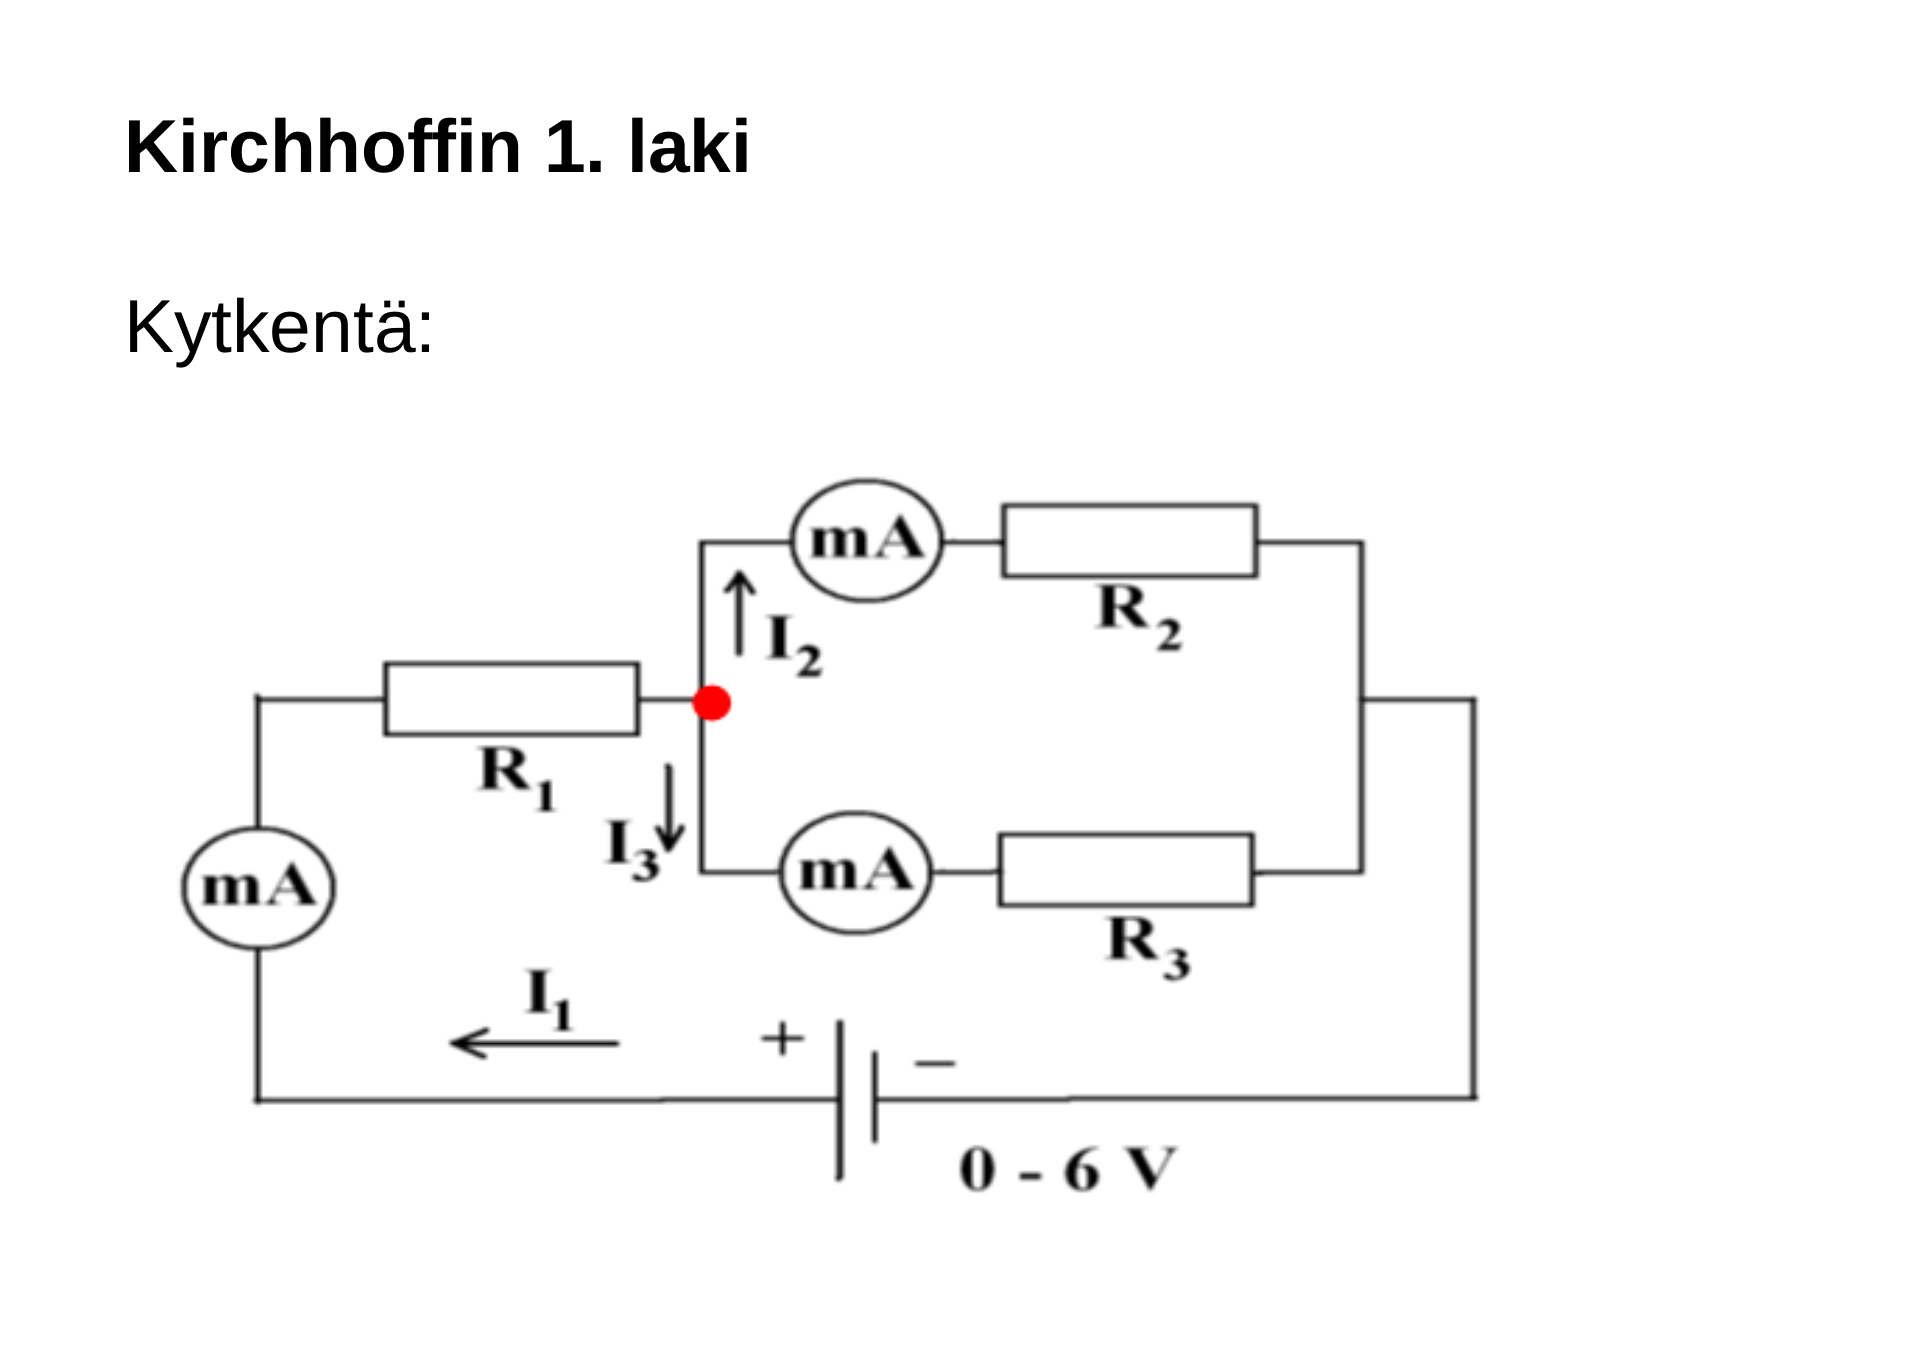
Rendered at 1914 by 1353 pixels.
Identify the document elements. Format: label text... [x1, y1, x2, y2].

picture [136, 399, 1587, 1252]
text_box Kirchhoffin 1. laki Kytkentä: [109, 90, 1613, 523]
